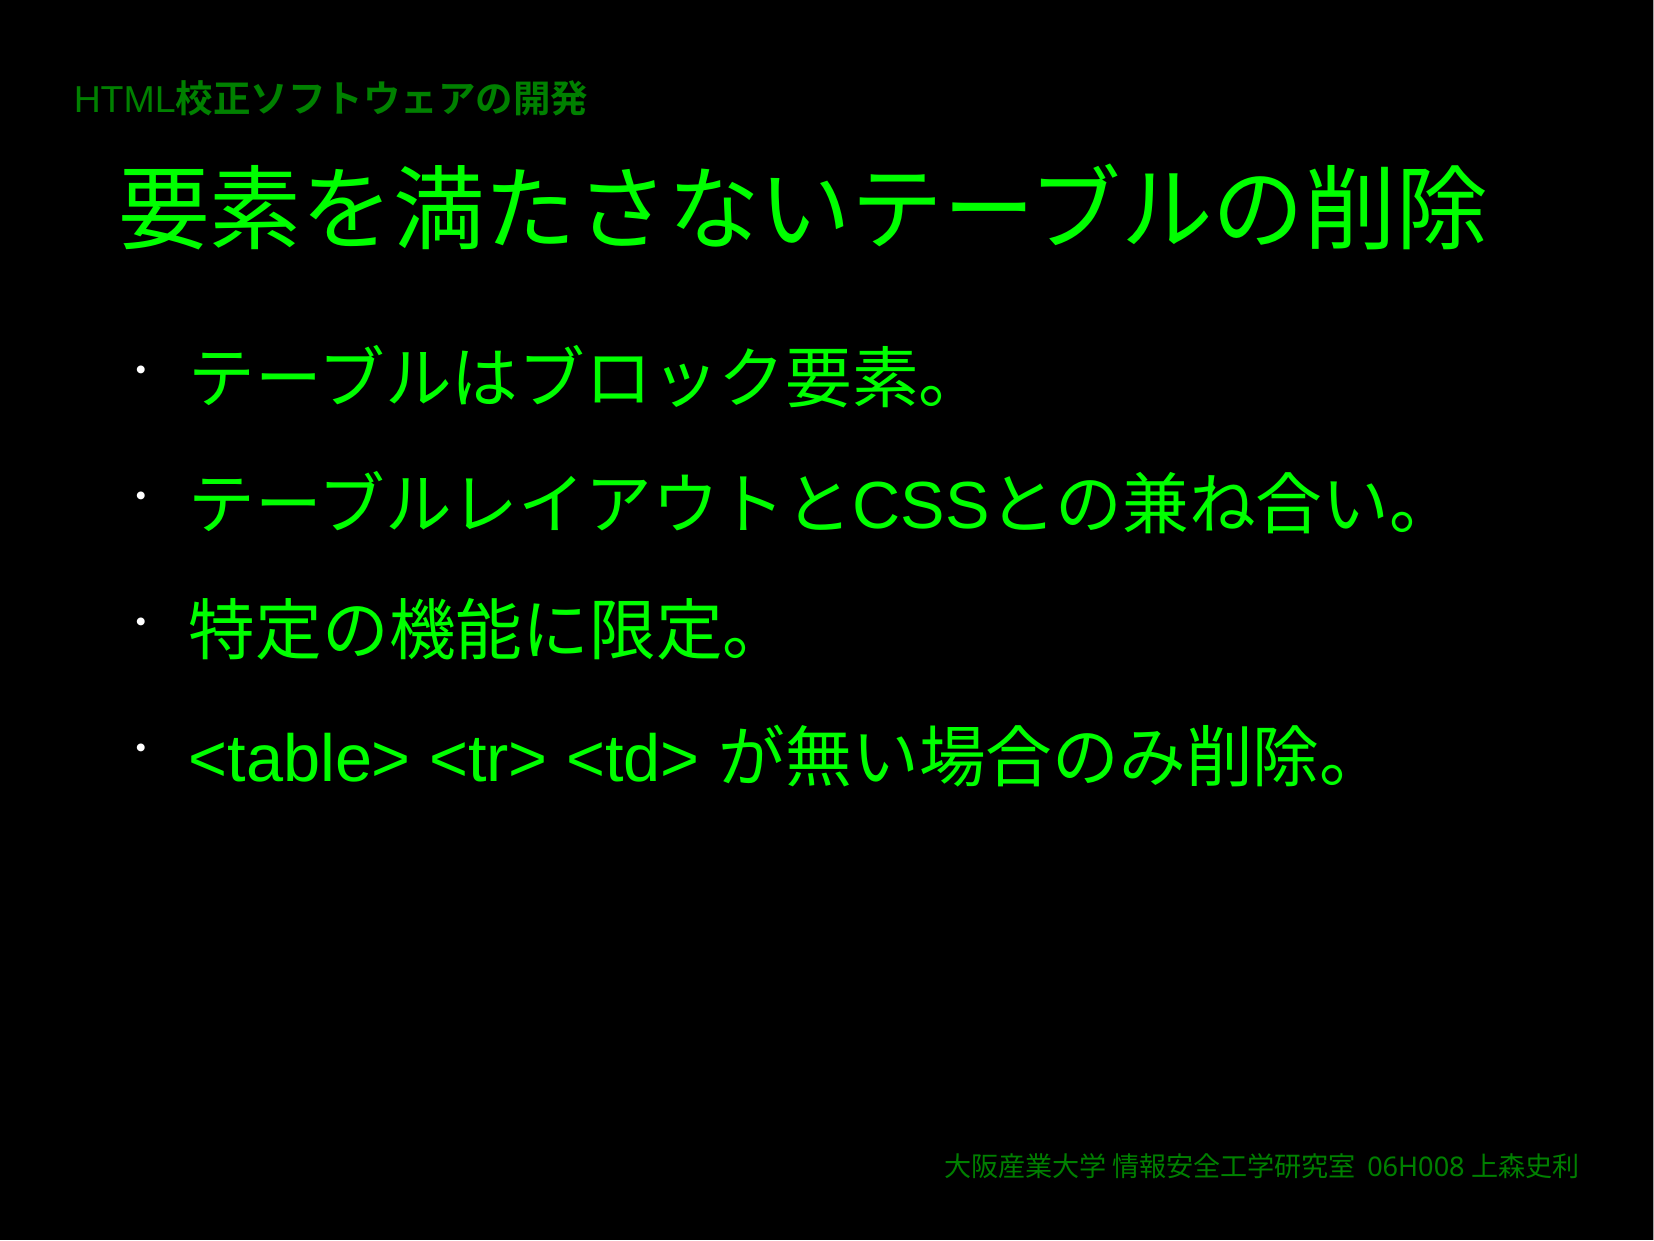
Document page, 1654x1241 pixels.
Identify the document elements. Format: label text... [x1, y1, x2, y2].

title 要素を満たさないテーブルの削除 [118, 147, 1601, 257]
list テーブルはブロック要素。 テーブルレイアウトとCSSとの兼ね合い。 特定の機能に限定。 <table> <tr> <td> が無い場合のみ削除。 [118, 324, 1595, 1093]
